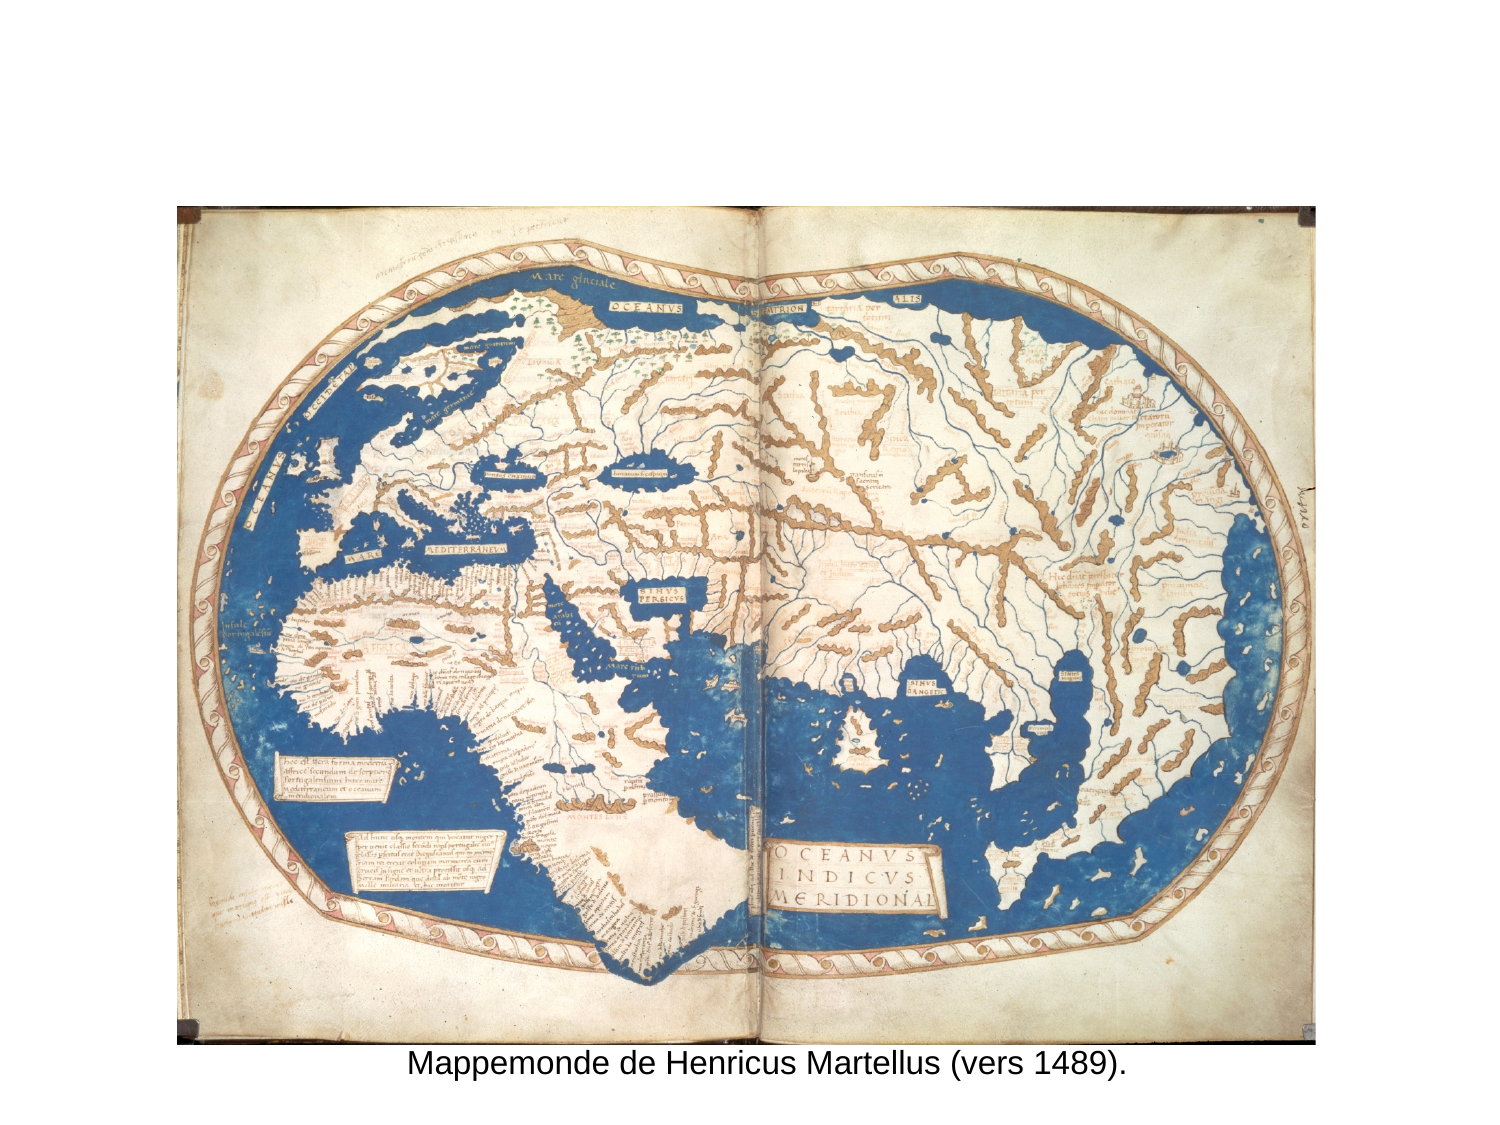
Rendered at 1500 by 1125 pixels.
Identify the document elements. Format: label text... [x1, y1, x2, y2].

picture [177, 206, 1316, 1033]
text_box Mappemonde de Henricus Martellus (vers 1489). [147, 1033, 1388, 1089]
